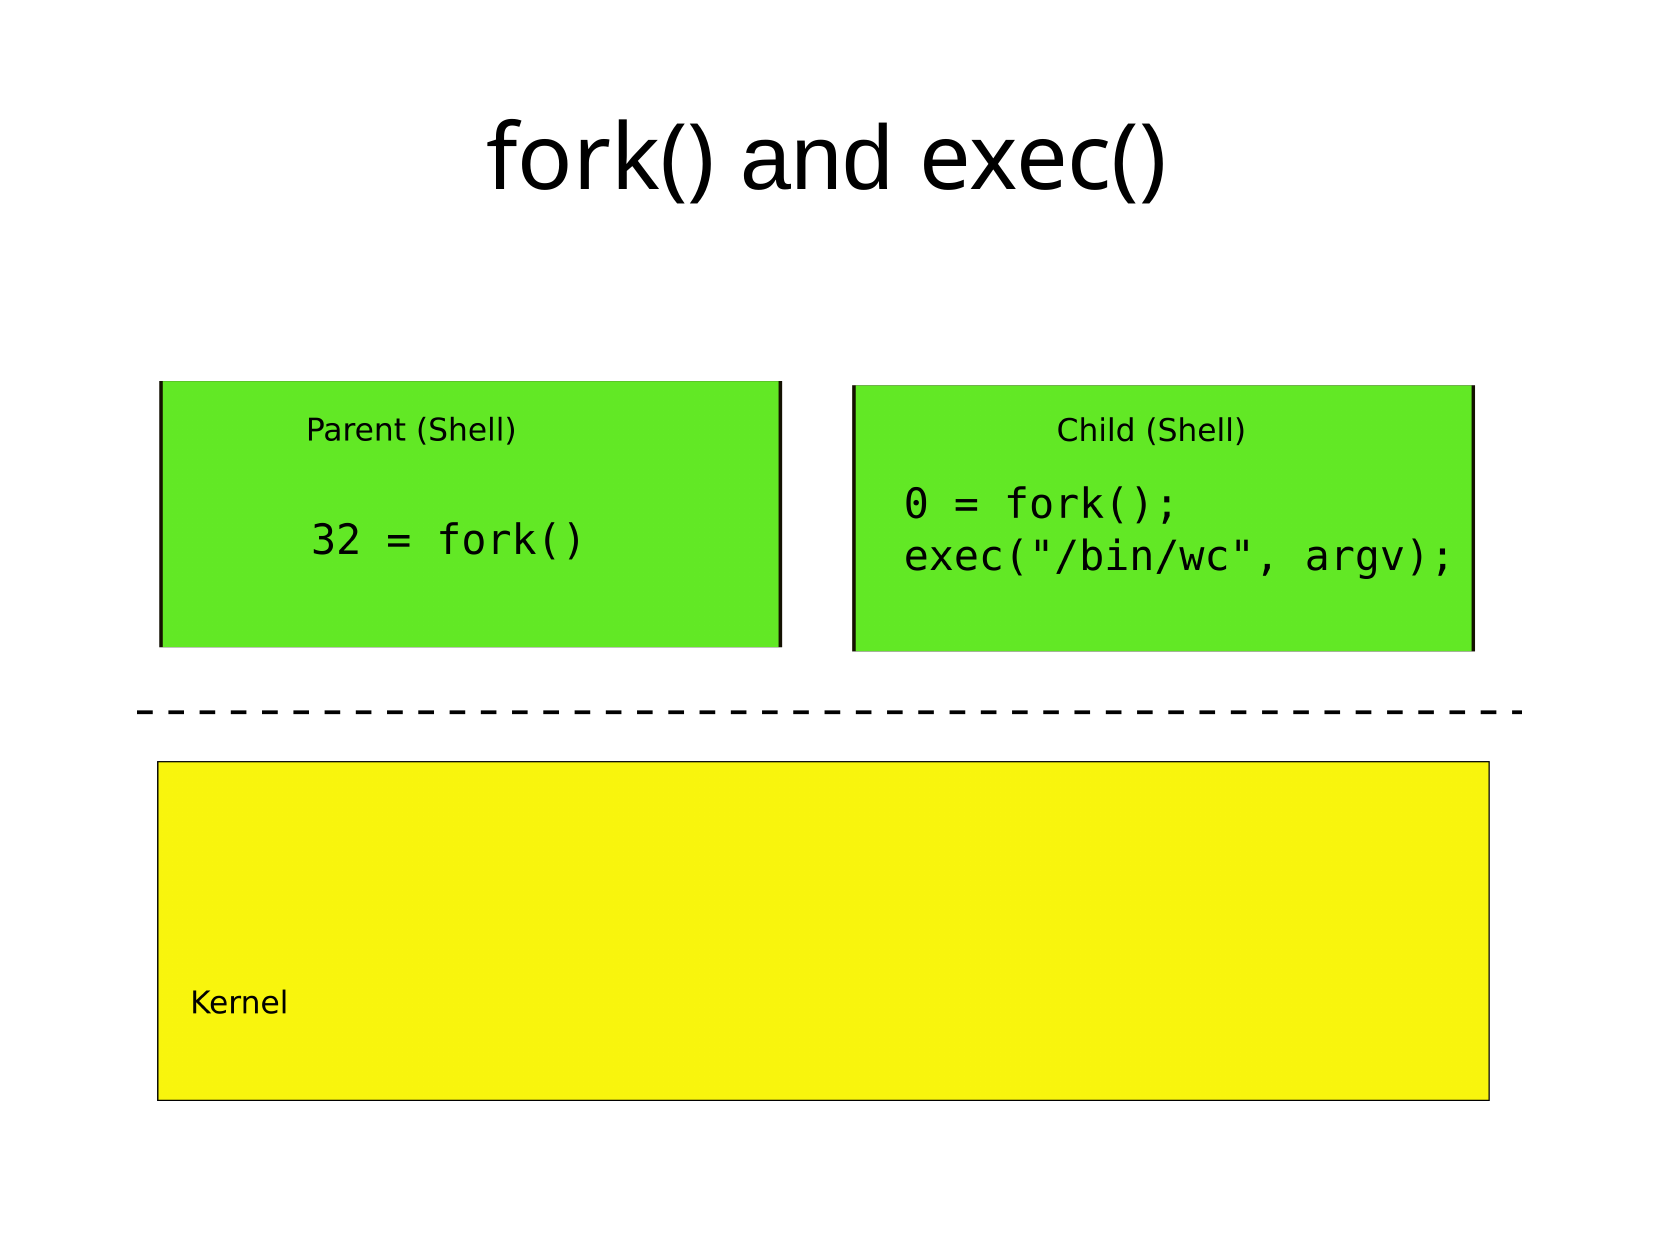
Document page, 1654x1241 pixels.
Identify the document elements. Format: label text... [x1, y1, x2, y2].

title fork() and exec() [82, 49, 1571, 257]
picture [137, 381, 1522, 1101]
